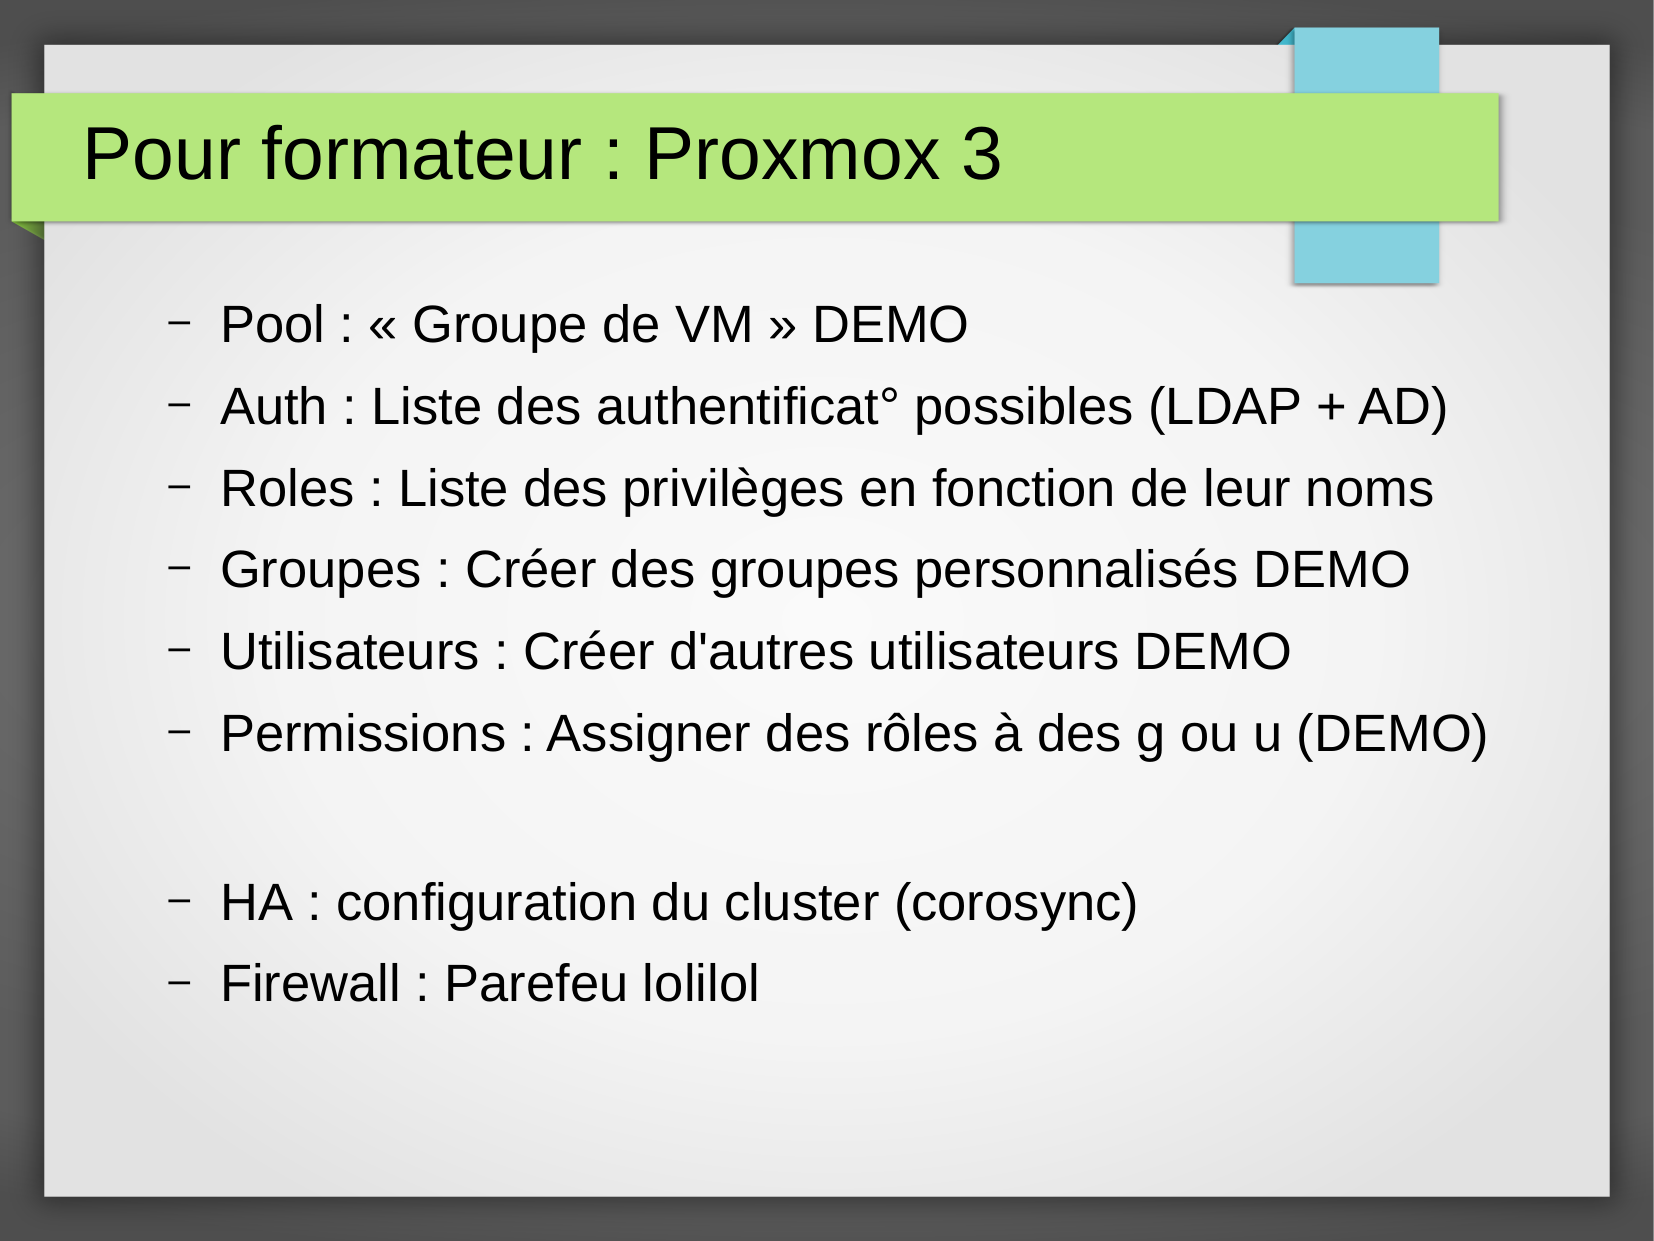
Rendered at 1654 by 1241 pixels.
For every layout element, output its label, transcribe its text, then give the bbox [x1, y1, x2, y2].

list Pool : « Groupe de VM » DEMO Auth : Liste des authentificat° possibles (LDAP + AD) Roles : Liste des privilèges en fonction de leur noms Groupes : Créer des groupes personnalisés DEMO Utilisateurs : Créer d'autres utilisateurs DEMO Permissions : Assigner des rôles à des g ou u (DEMO) HA : configuration du cluster (corosync) Firewall : Parefeu lolilol [82, 295, 1571, 1015]
picture [0, 0, 1654, 1241]
title Pour formateur : Proxmox 3 [82, 94, 1264, 213]
